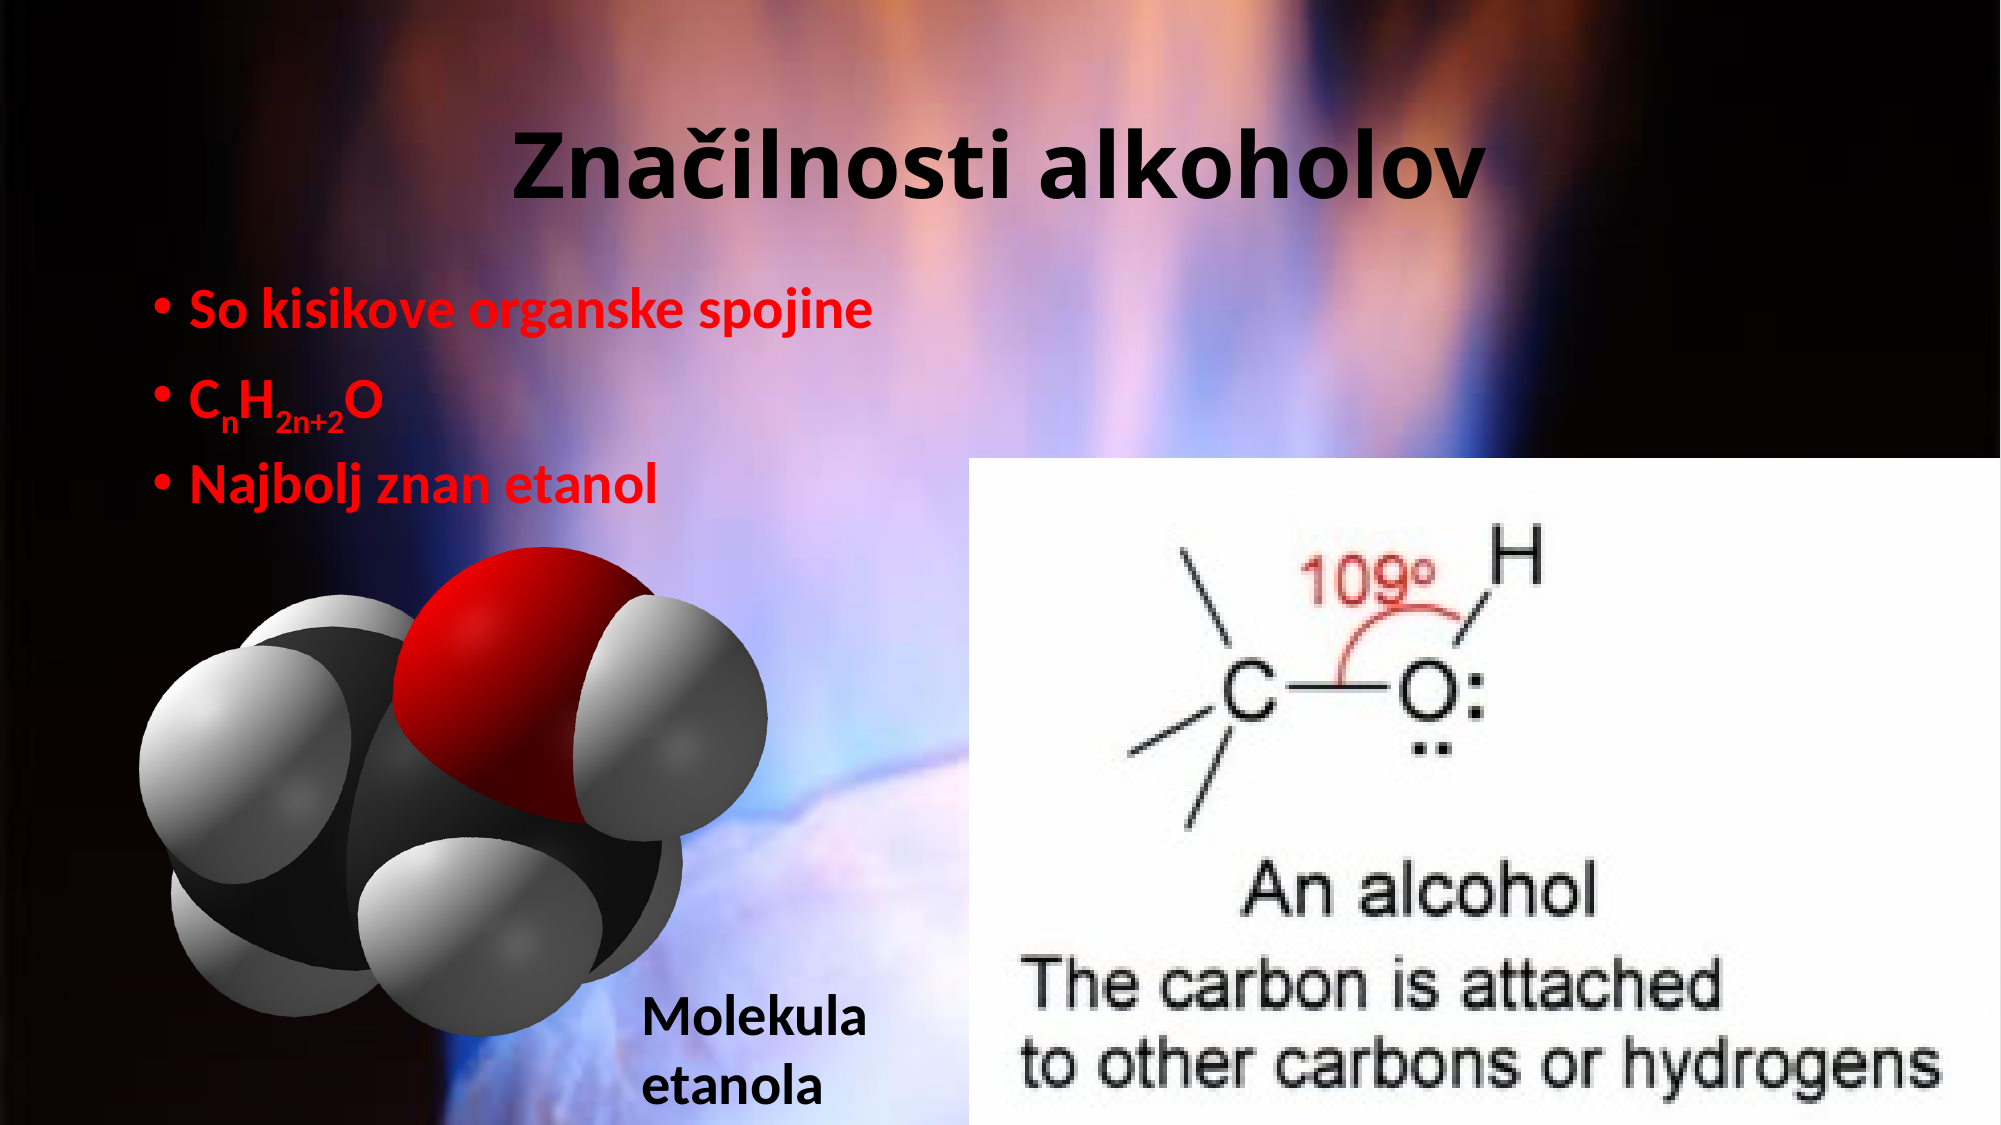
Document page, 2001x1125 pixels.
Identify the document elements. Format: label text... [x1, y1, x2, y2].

list So kisikove organske spojine CnH2n+2O Najbolj znan etanol [137, 270, 1863, 904]
picture [0, 0, 2001, 1125]
title Značilnosti alkoholov [137, 59, 1863, 270]
text_box Molekula etanola [626, 969, 893, 1124]
